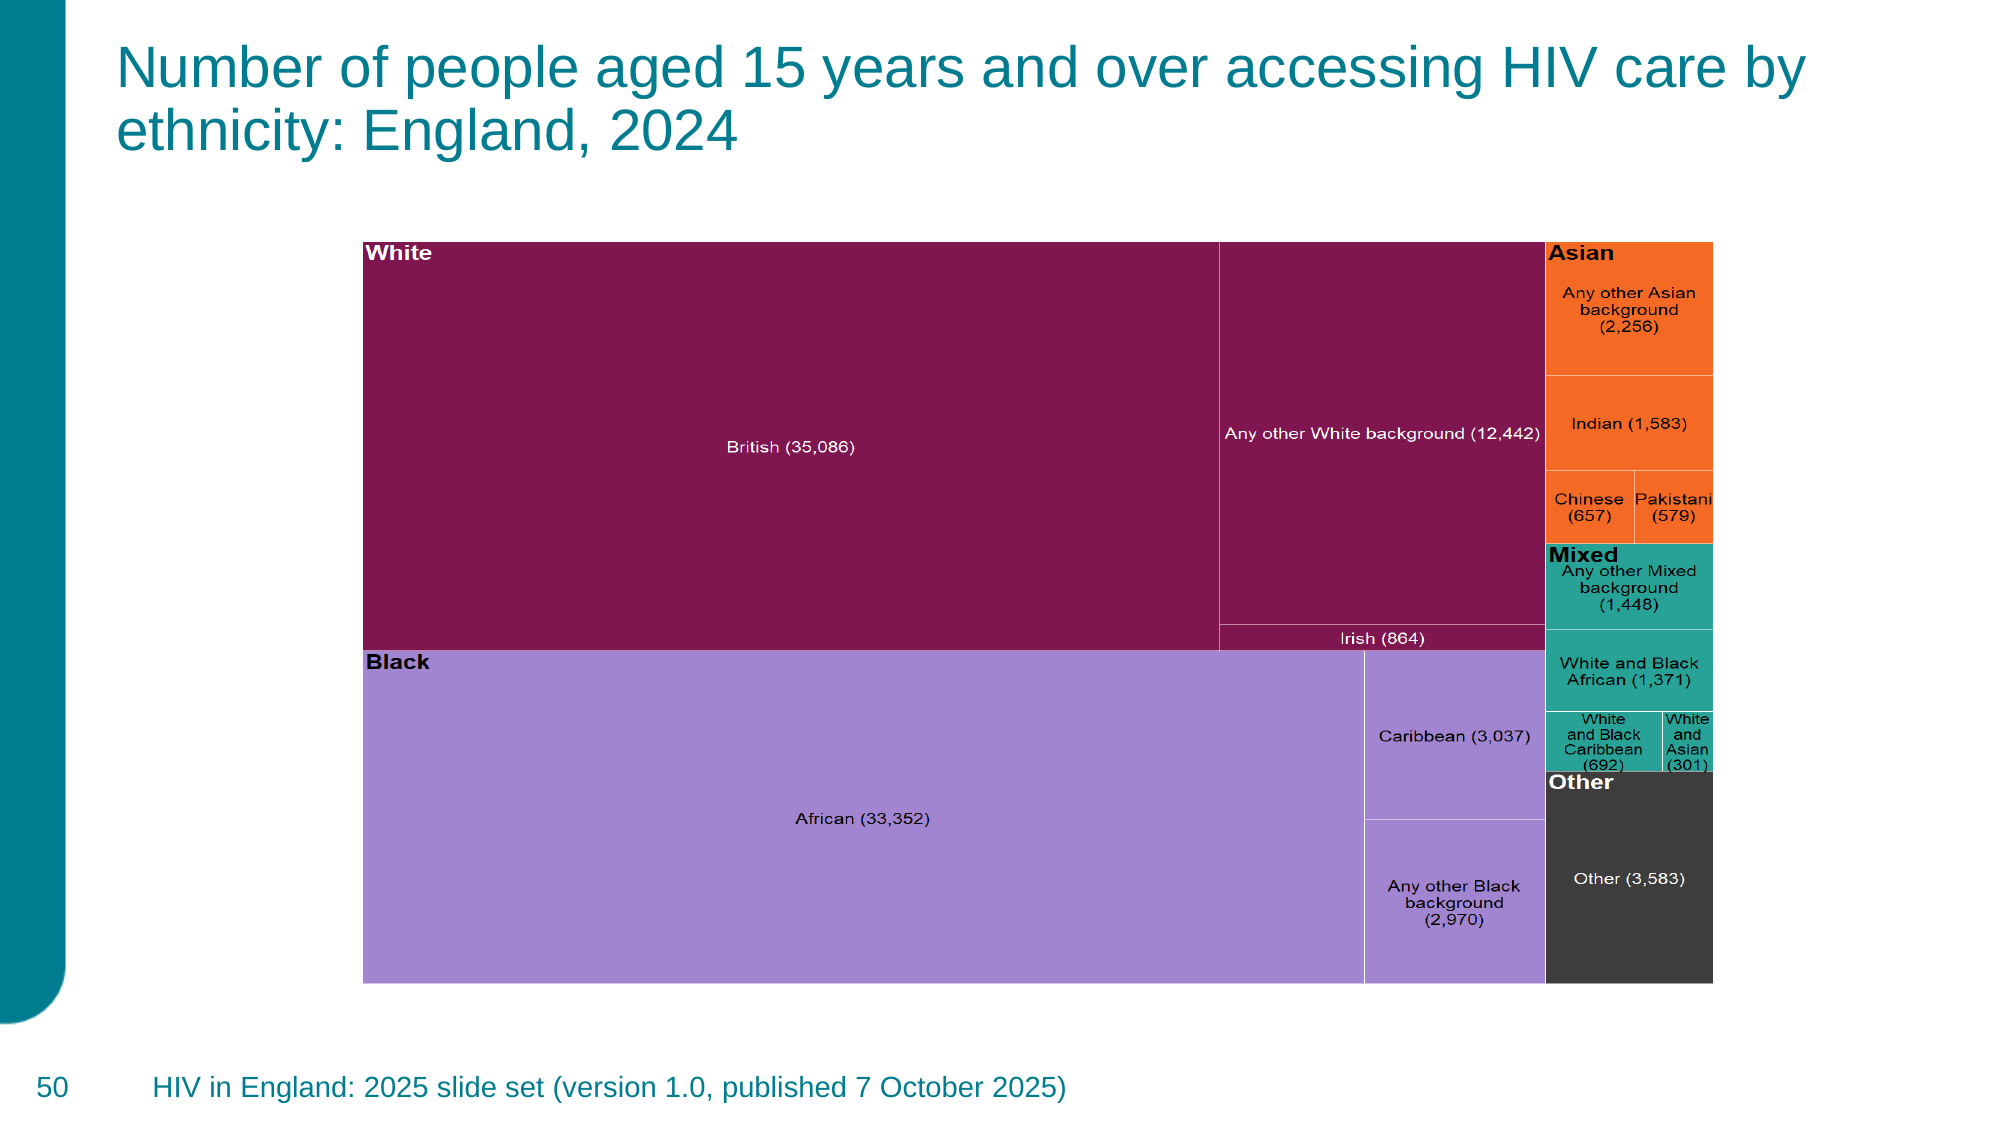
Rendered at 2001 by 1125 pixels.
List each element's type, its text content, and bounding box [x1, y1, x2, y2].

text_box HIV in England: 2025 slide set (version 1.0, published 7 October 2025) [137, 1056, 1780, 1116]
picture [362, 241, 1713, 984]
text_box [21, 1056, 120, 1117]
title Number of people aged 15 years and over accessing HIV care by ethnicity: England, 2024 [101, 29, 1974, 169]
